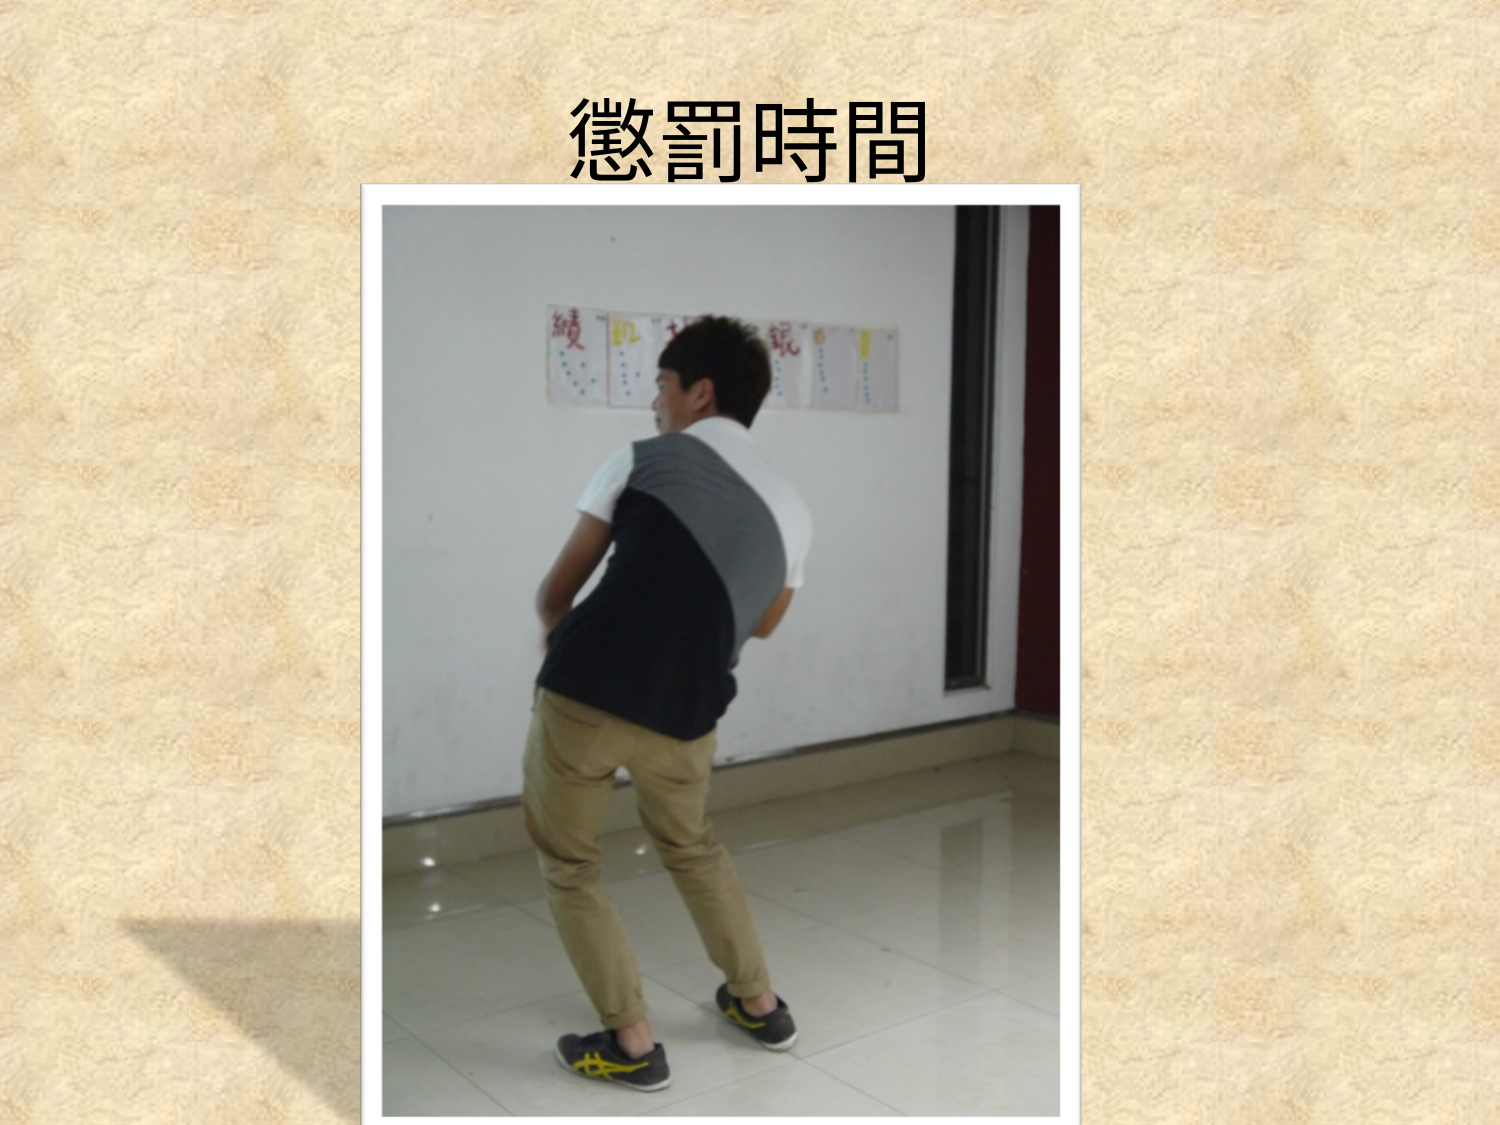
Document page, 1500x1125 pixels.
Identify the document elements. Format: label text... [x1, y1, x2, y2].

title 懲罰時間 [75, 45, 1426, 233]
picture [0, 0, 1500, 1125]
